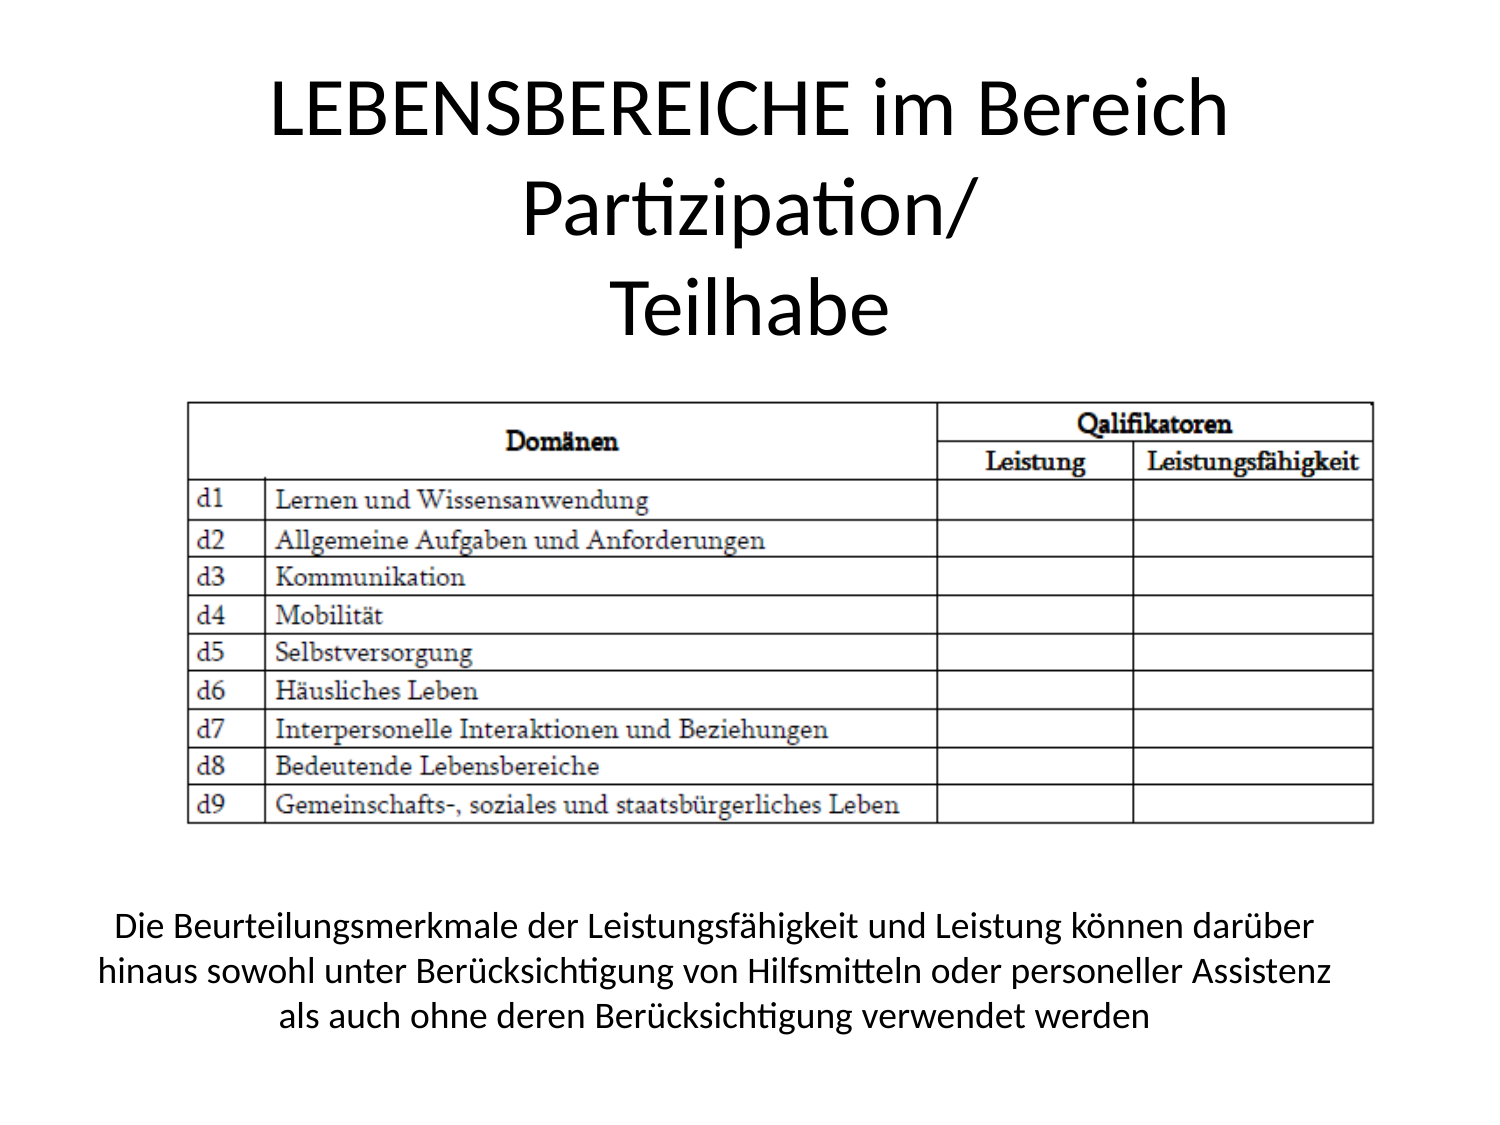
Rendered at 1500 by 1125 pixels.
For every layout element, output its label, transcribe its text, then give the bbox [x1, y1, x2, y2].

picture [159, 375, 1400, 846]
text_box Die Beurteilungsmerkmale der Leistungsfähigkeit und Leistung können darüber hinaus sowohl unter Berücksichtigung von Hilfsmitteln oder personeller Assistenz als auch ohne deren Berücksichtigung verwendet werden [77, 893, 1352, 1043]
title LEBENSBEREICHE im Bereich Partizipation/ Teilhabe [75, 45, 1426, 233]
